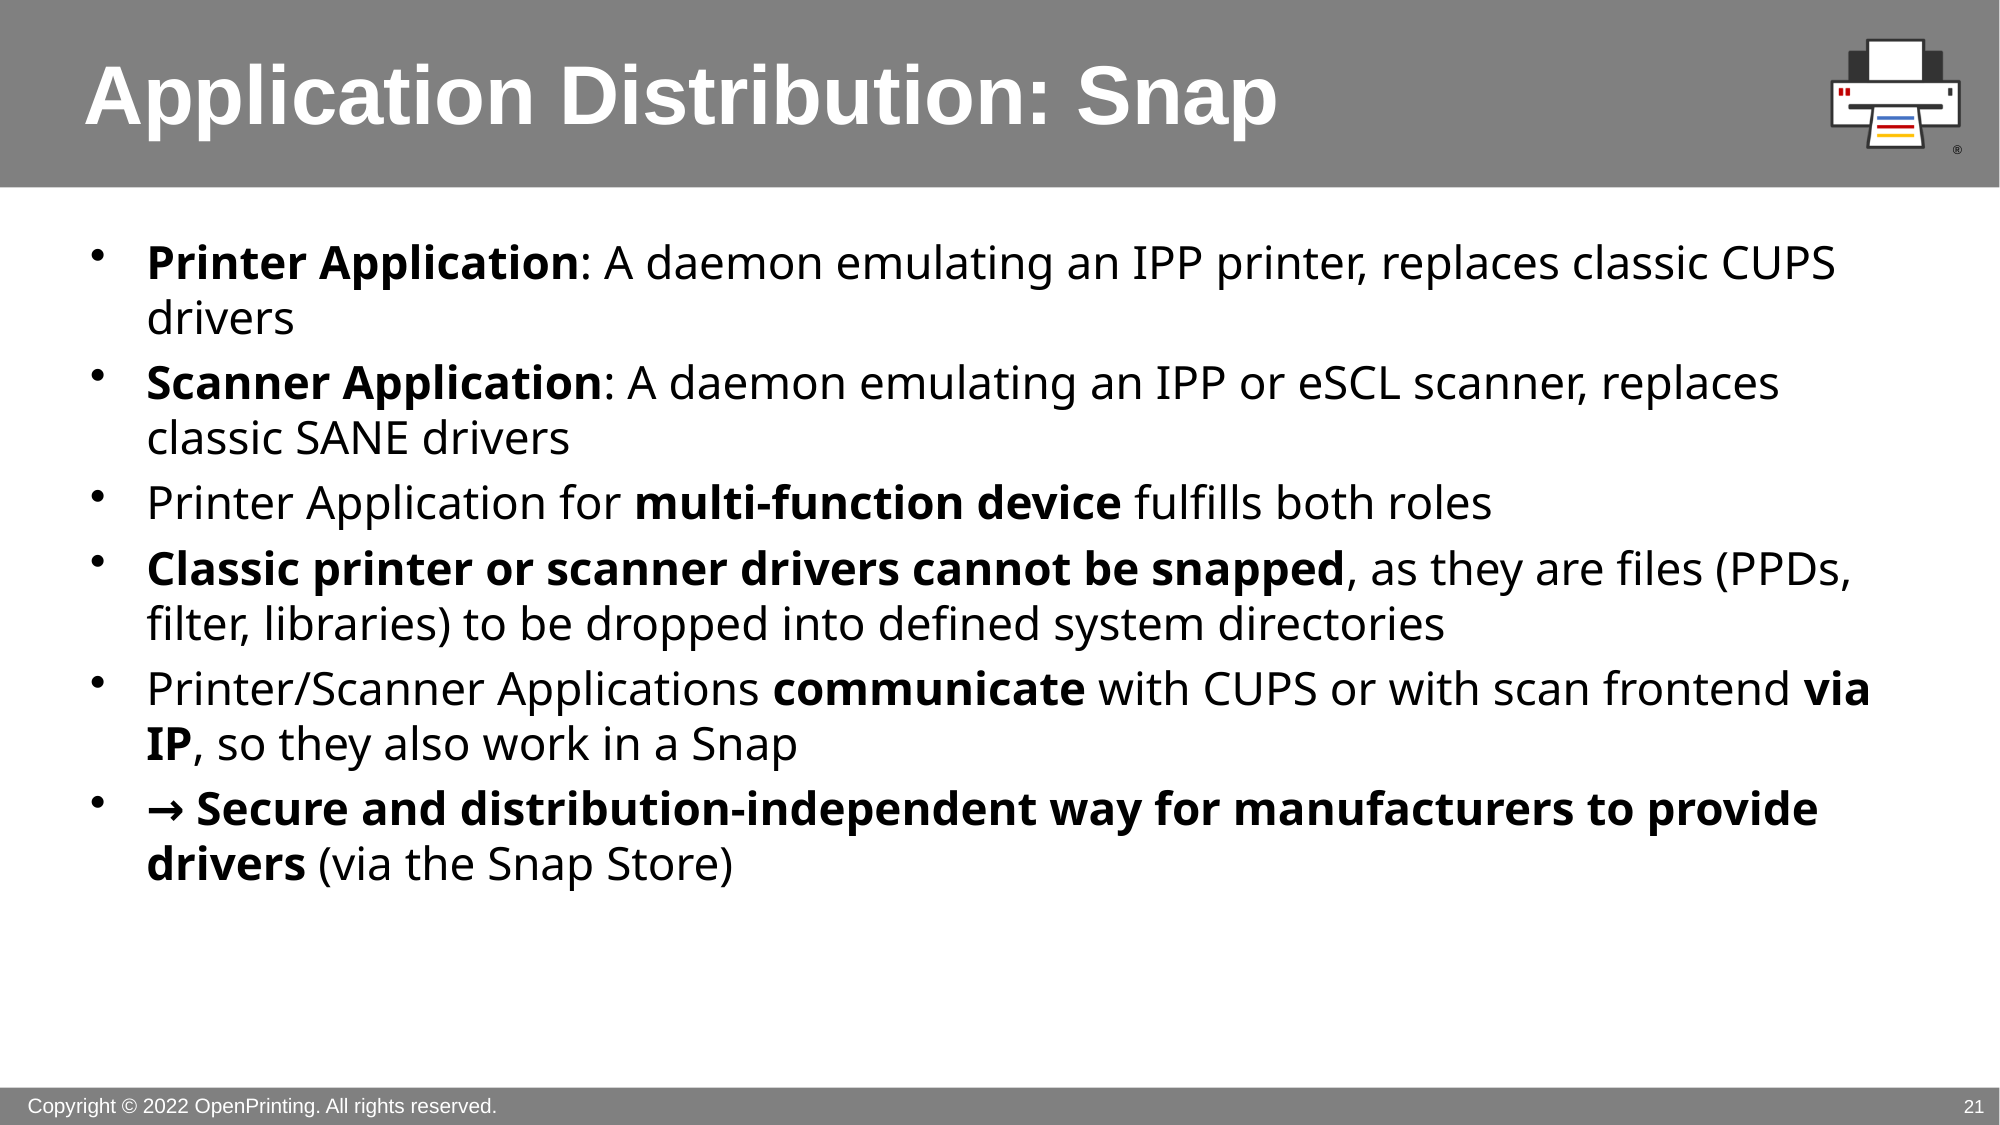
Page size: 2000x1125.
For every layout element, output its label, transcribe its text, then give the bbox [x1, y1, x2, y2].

picture [1825, 33, 1966, 154]
list Printer Application: A daemon emulating an IPP printer, replaces classic CUPS drivers Scanner Application: A daemon emulating an IPP or eSCL scanner, replaces classic SANE drivers Printer Application for multi-function device fulfills both roles Classic printer or scanner drivers cannot be snapped, as they are files (PPDs, filter, libraries) to be dropped into defined system directories Printer/Scanner Applications communicate with CUPS or with scan frontend via IP, so they also work in a Snap → Secure and distribution-independent way for manufacturers to provide drivers (via the Snap Store) [75, 224, 1936, 1067]
title Application Distribution: Snap [75, 7, 1786, 175]
